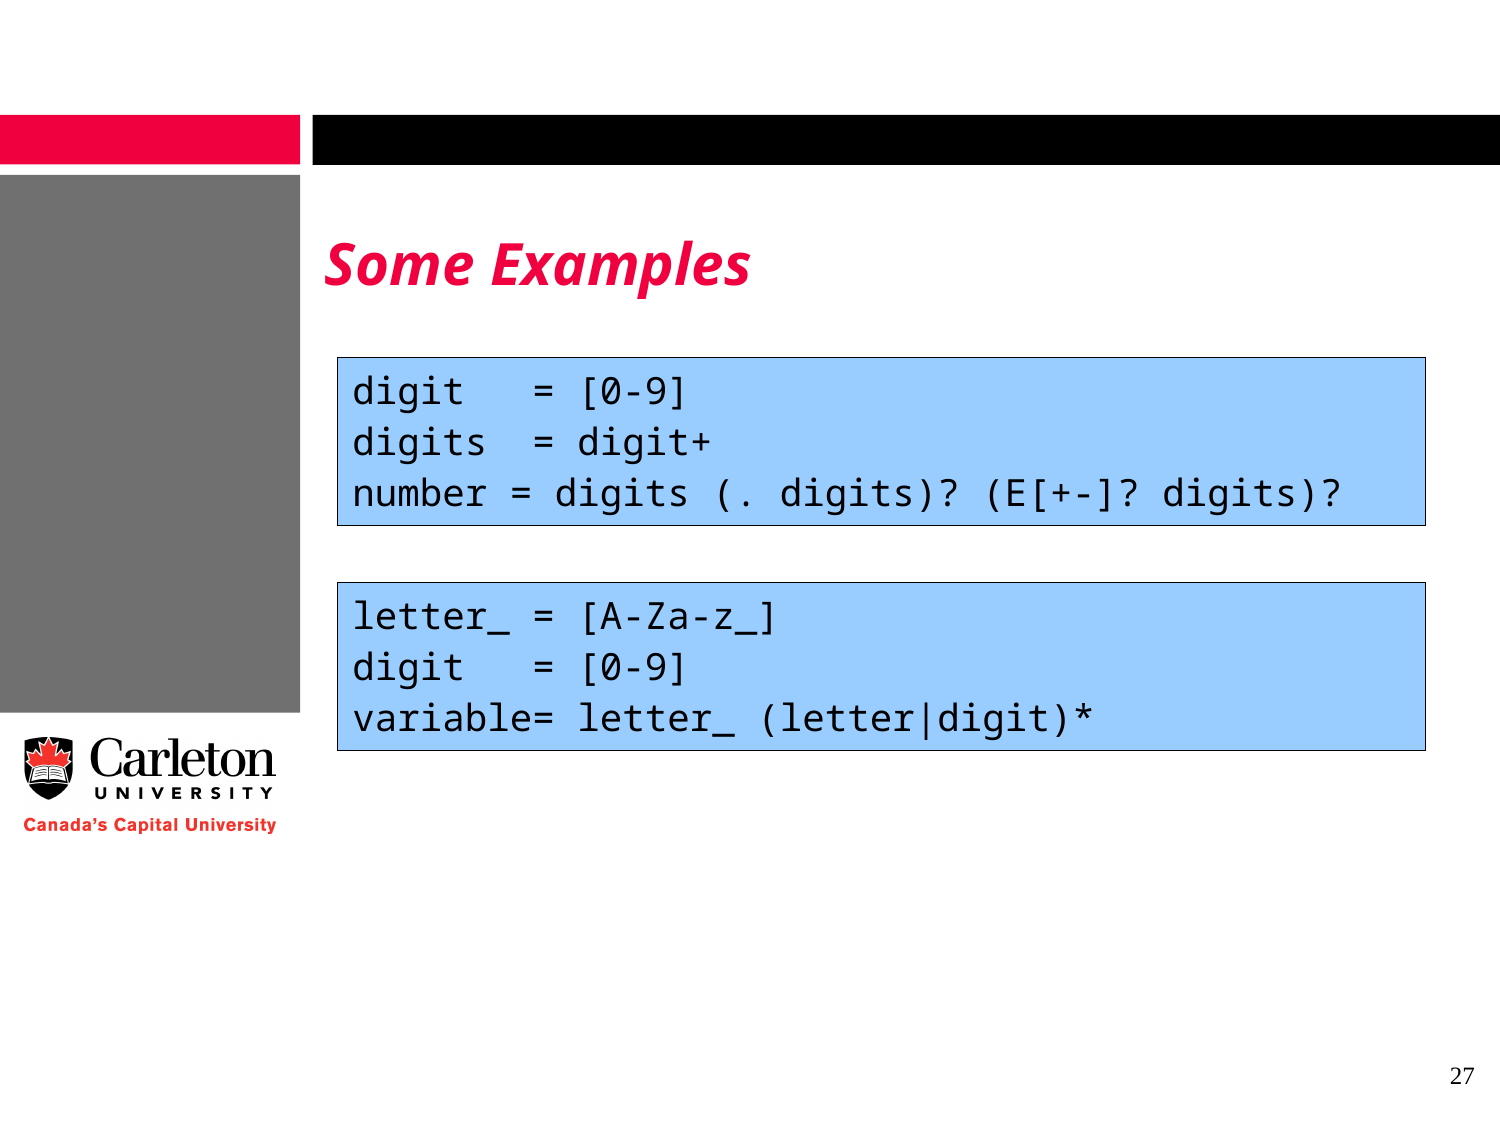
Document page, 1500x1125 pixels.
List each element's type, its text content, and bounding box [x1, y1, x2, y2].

text_box letter_ = [A-Za-z_] digit = [0-9] variable= letter_ (letter|digit)* [337, 604, 1426, 751]
text_box digit = [0-9] digits = digit+ number = digits (. digits)? (E[+-]? digits)? [337, 379, 1426, 526]
title Some Examples [324, 187, 1450, 338]
picture [24, 737, 276, 834]
